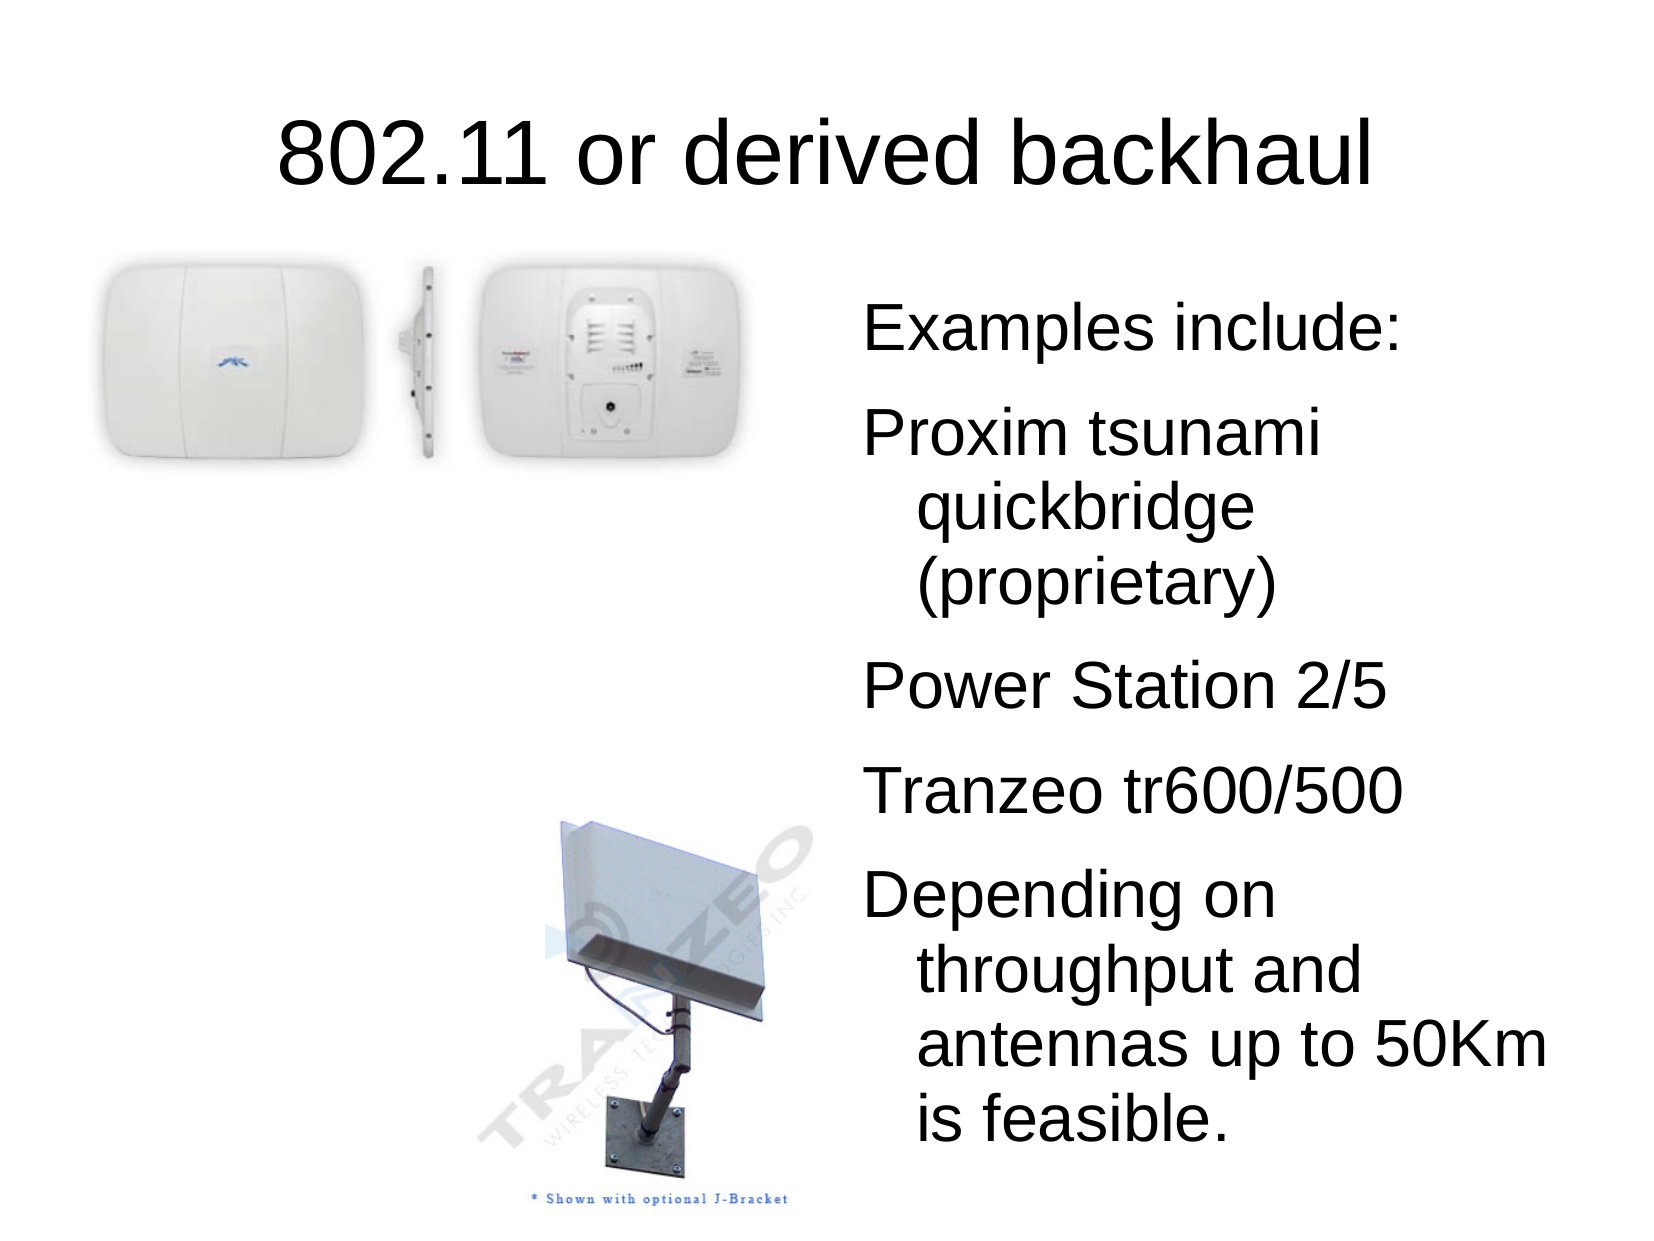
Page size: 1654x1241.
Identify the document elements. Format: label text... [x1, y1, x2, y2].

list Examples include: Proxim tsunami quickbridge (proprietary) Power Station 2/5 Tranzeo tr600/500 Depending on throughput and antennas up to 50Km is feasible. [845, 290, 1572, 1157]
picture [30, 487, 863, 1241]
title 802.11 or derived backhaul [82, 56, 1571, 250]
picture [61, 224, 788, 484]
